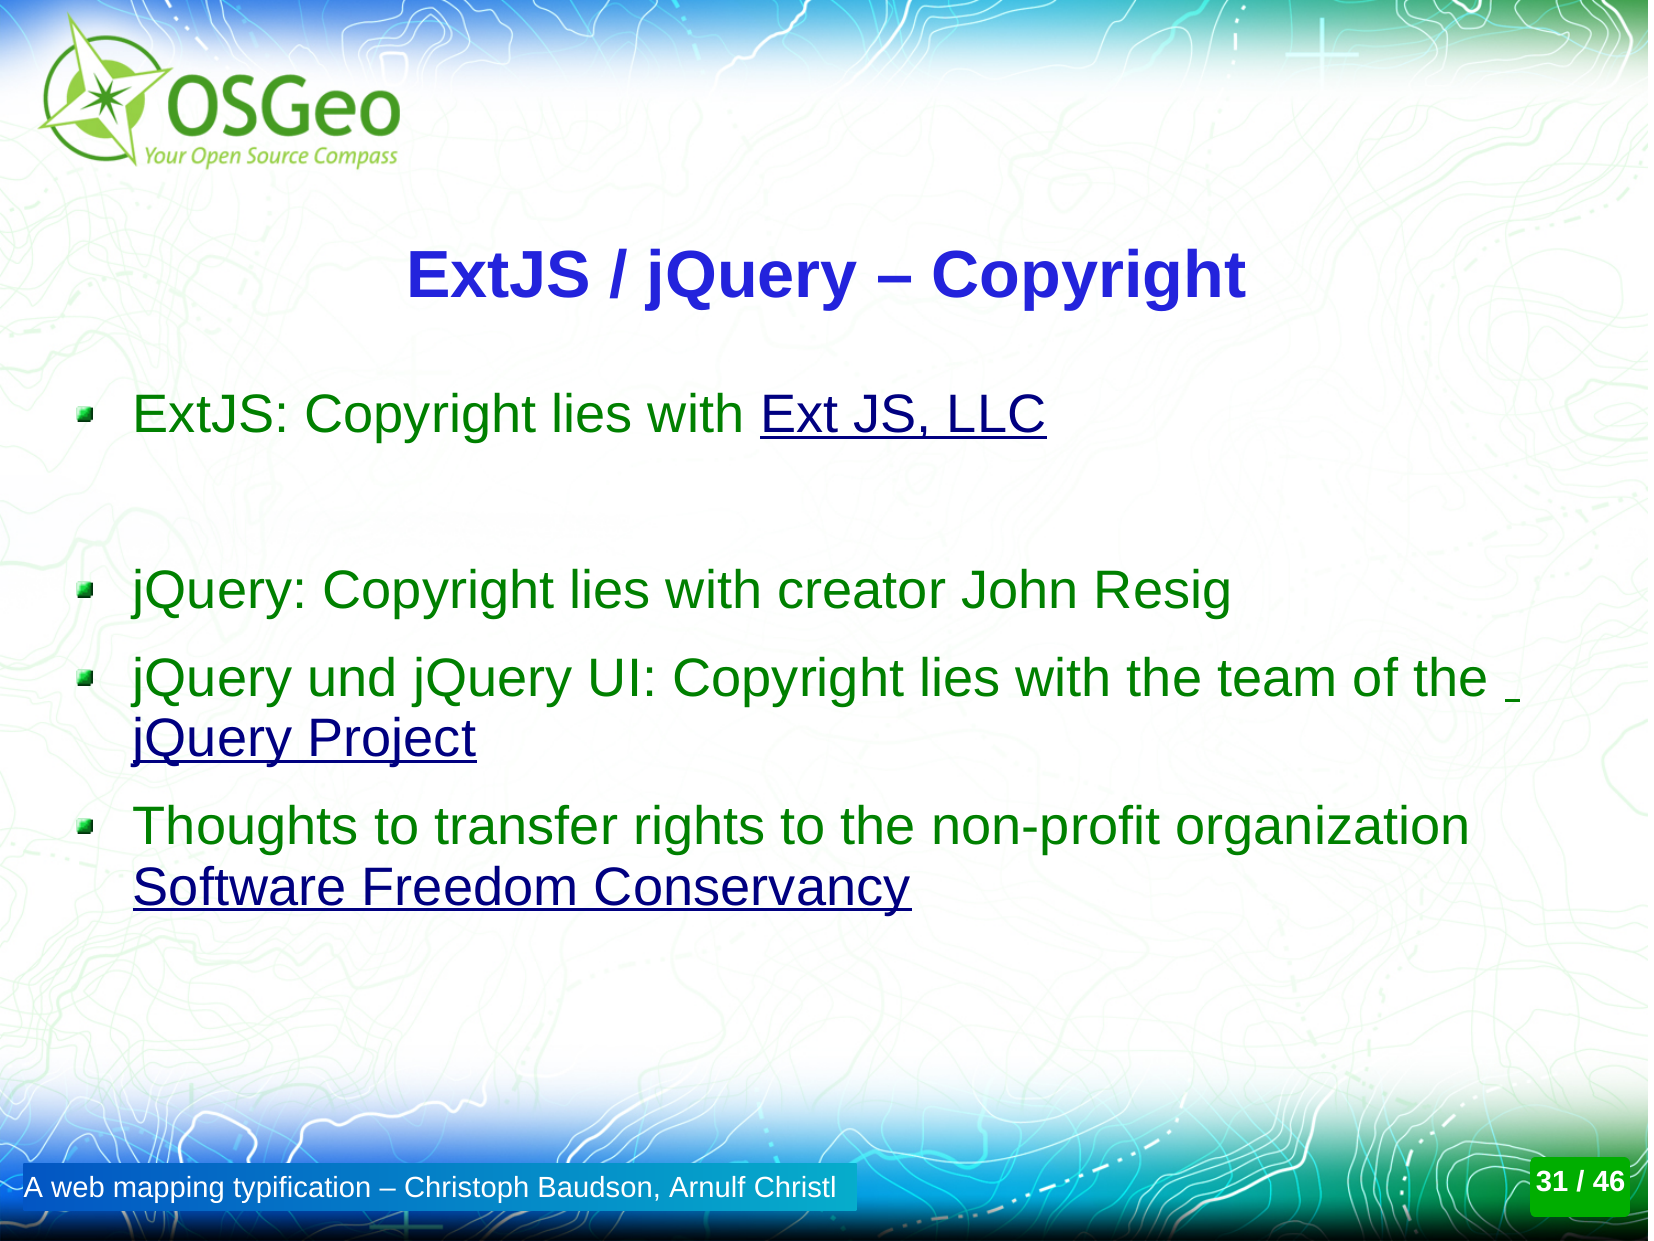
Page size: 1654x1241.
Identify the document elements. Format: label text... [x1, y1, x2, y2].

list ExtJS: Copyright lies with Ext JS, LLC jQuery: Copyright lies with creator John Resig jQuery und jQuery UI: Copyright lies with the team of the jQuery Project Thoughts to transfer rights to the non-profit organization Software Freedom Conservancy [76, 383, 1565, 1188]
title ExtJS / jQuery – Copyright [82, 208, 1571, 342]
picture [0, 0, 1648, 1241]
